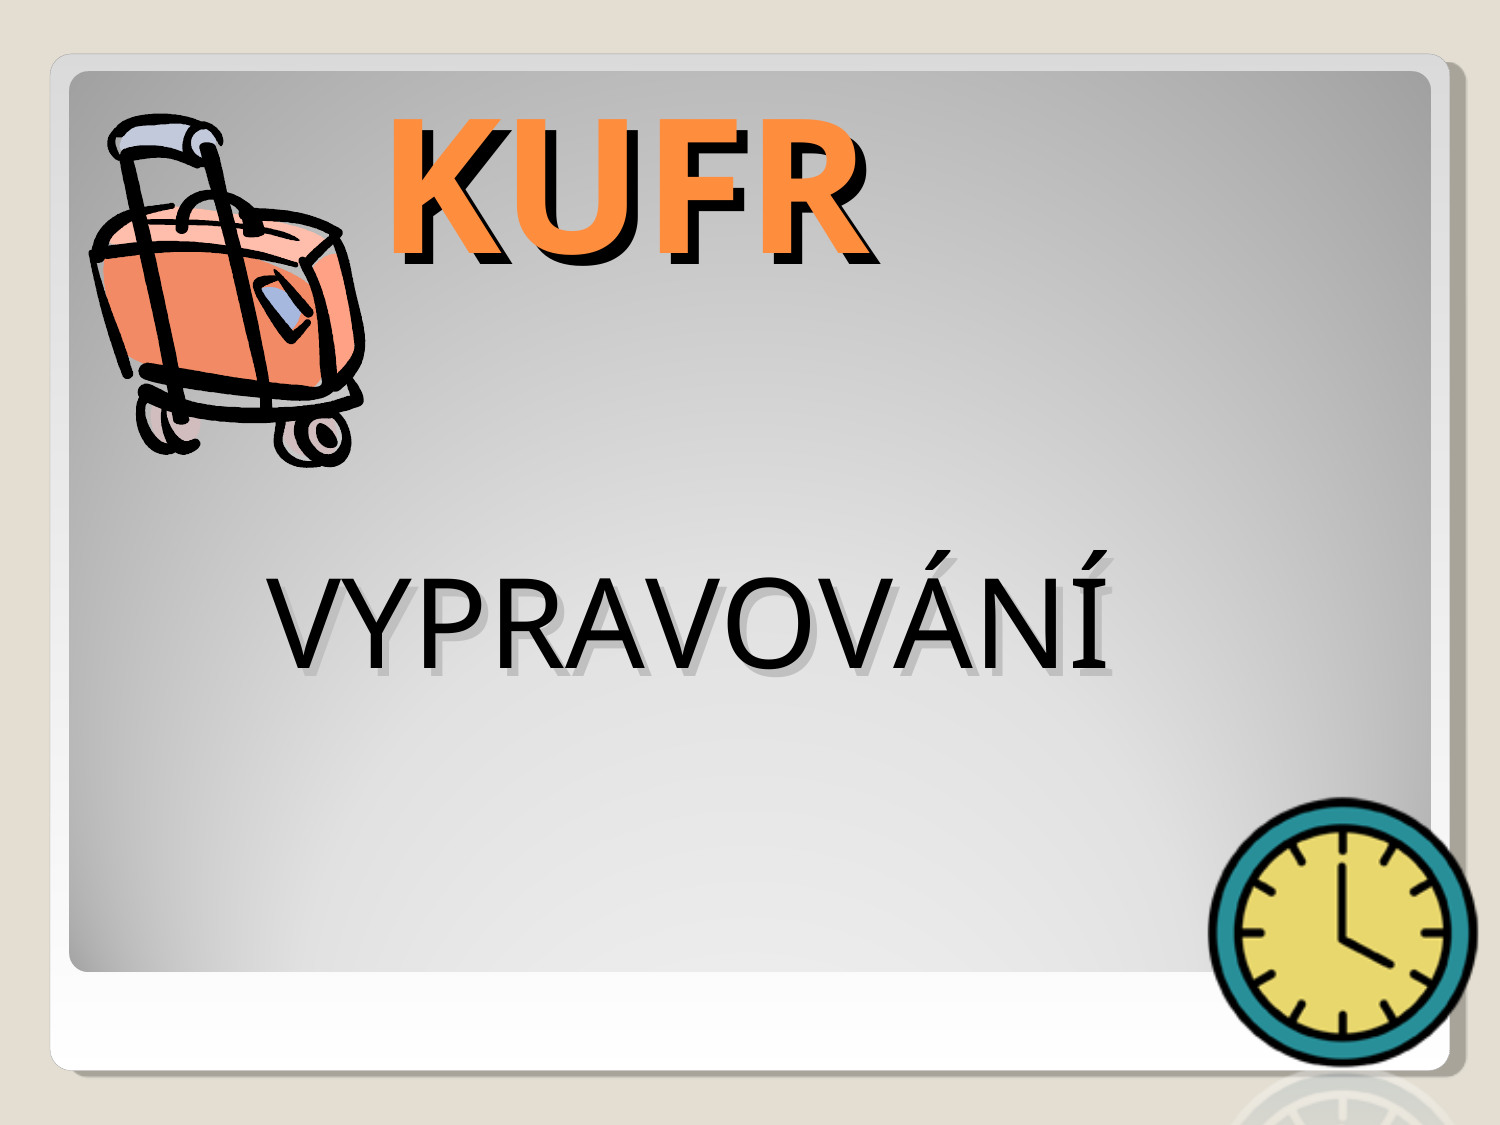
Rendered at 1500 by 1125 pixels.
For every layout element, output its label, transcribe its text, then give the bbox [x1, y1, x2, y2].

text_box KUFR [362, 54, 1379, 362]
text_box VYPRAVOVÁNÍ [107, 536, 1270, 780]
picture [69, 71, 1500, 1125]
